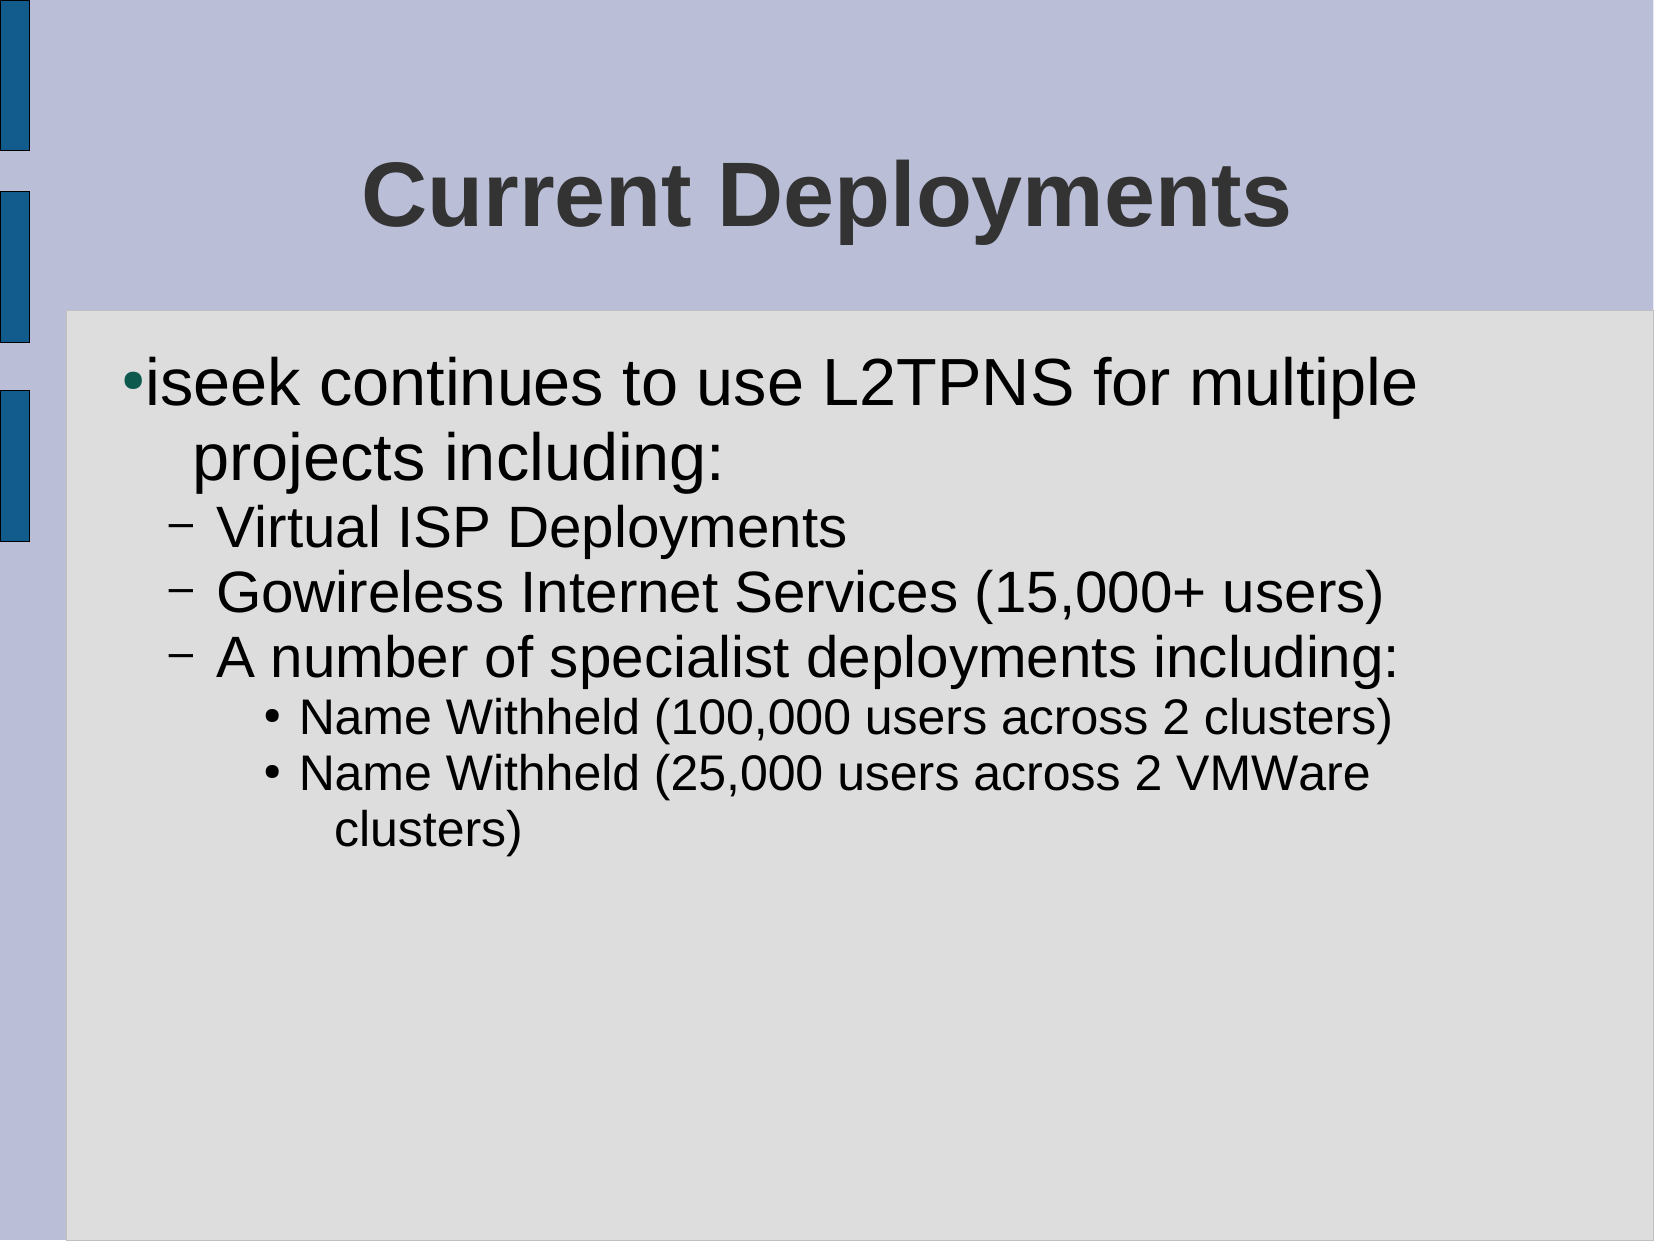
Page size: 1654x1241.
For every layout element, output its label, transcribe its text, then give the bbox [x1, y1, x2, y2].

title Current Deployments [121, 91, 1534, 299]
list iseek continues to use L2TPNS for multiple projects including: Virtual ISP Deployments Gowireless Internet Services (15,000+ users) A number of specialist deployments including: Name Withheld (100,000 users across 2 clusters) Name Withheld (25,000 users across 2 VMWare clusters) [121, 344, 1534, 1127]
